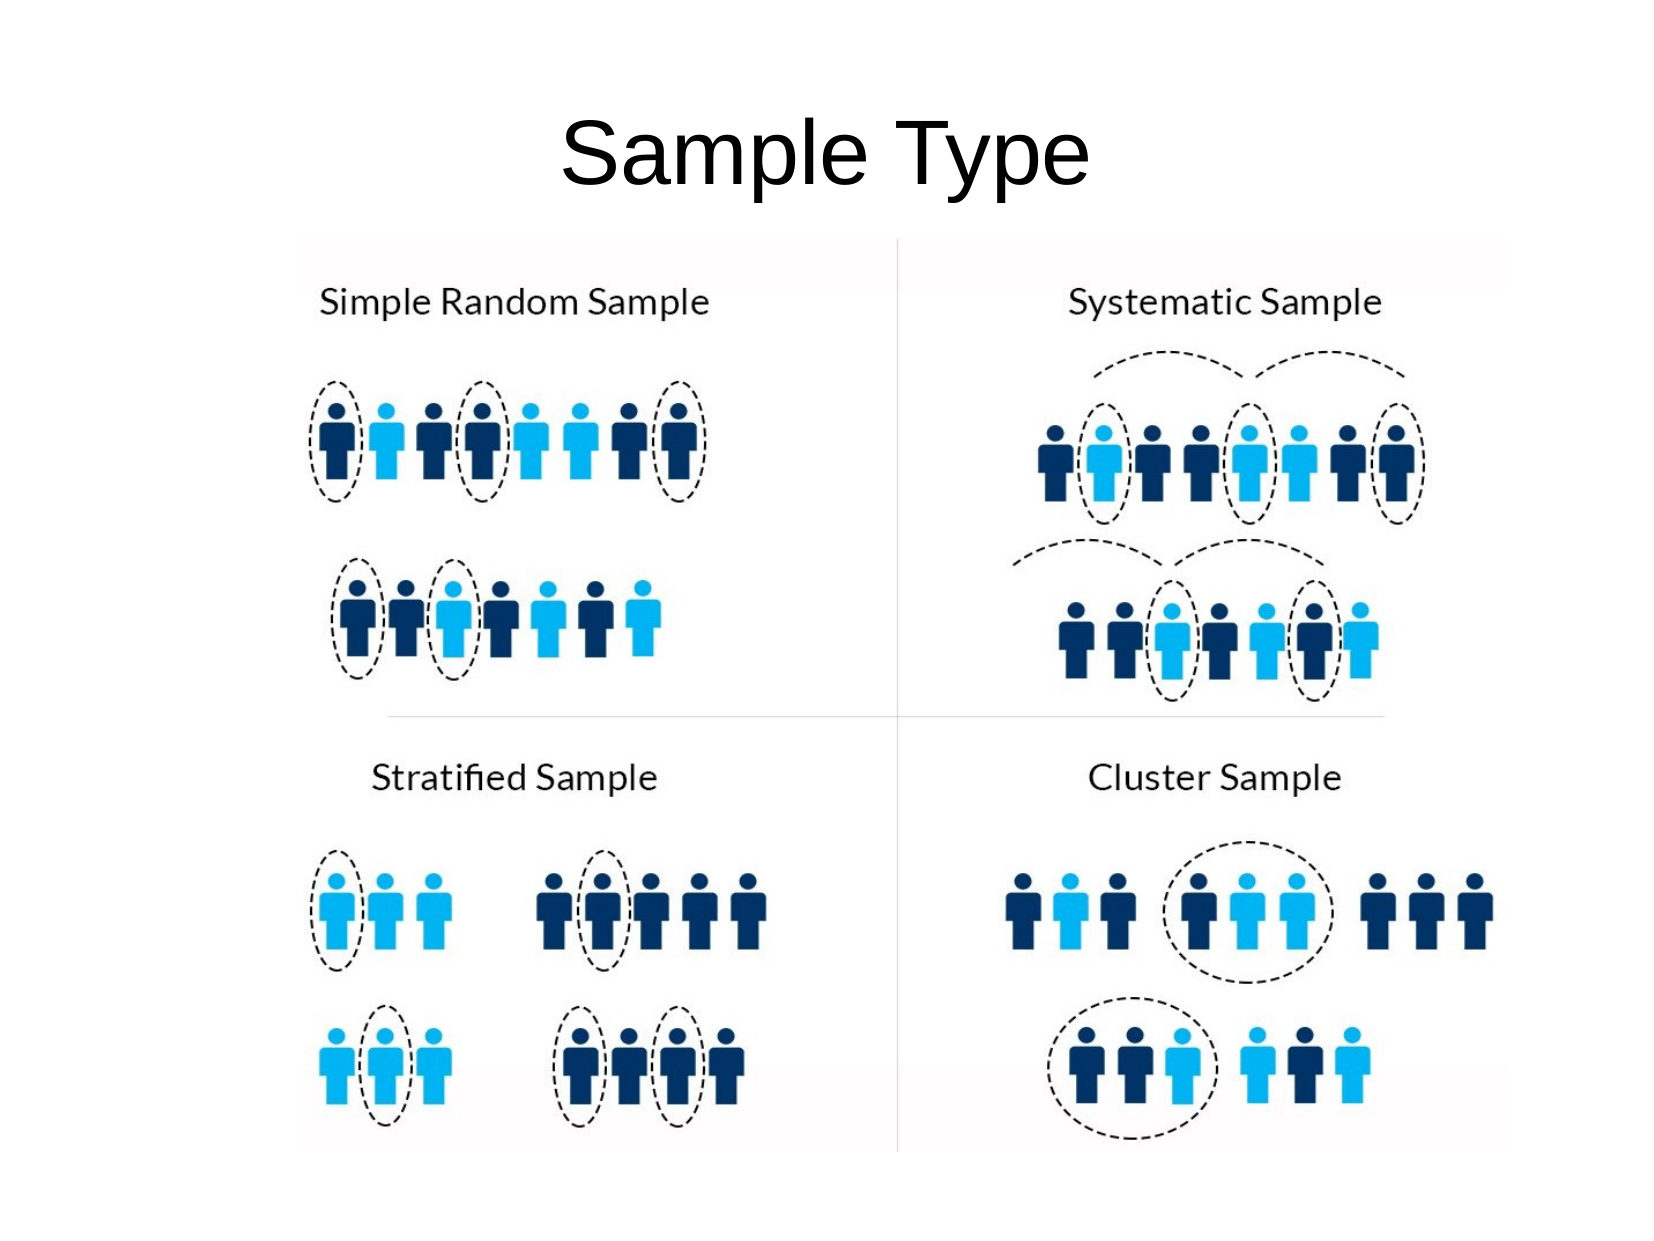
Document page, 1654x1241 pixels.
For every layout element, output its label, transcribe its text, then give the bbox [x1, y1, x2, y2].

title Sample Type [82, 49, 1571, 257]
picture [295, 236, 1506, 1152]
